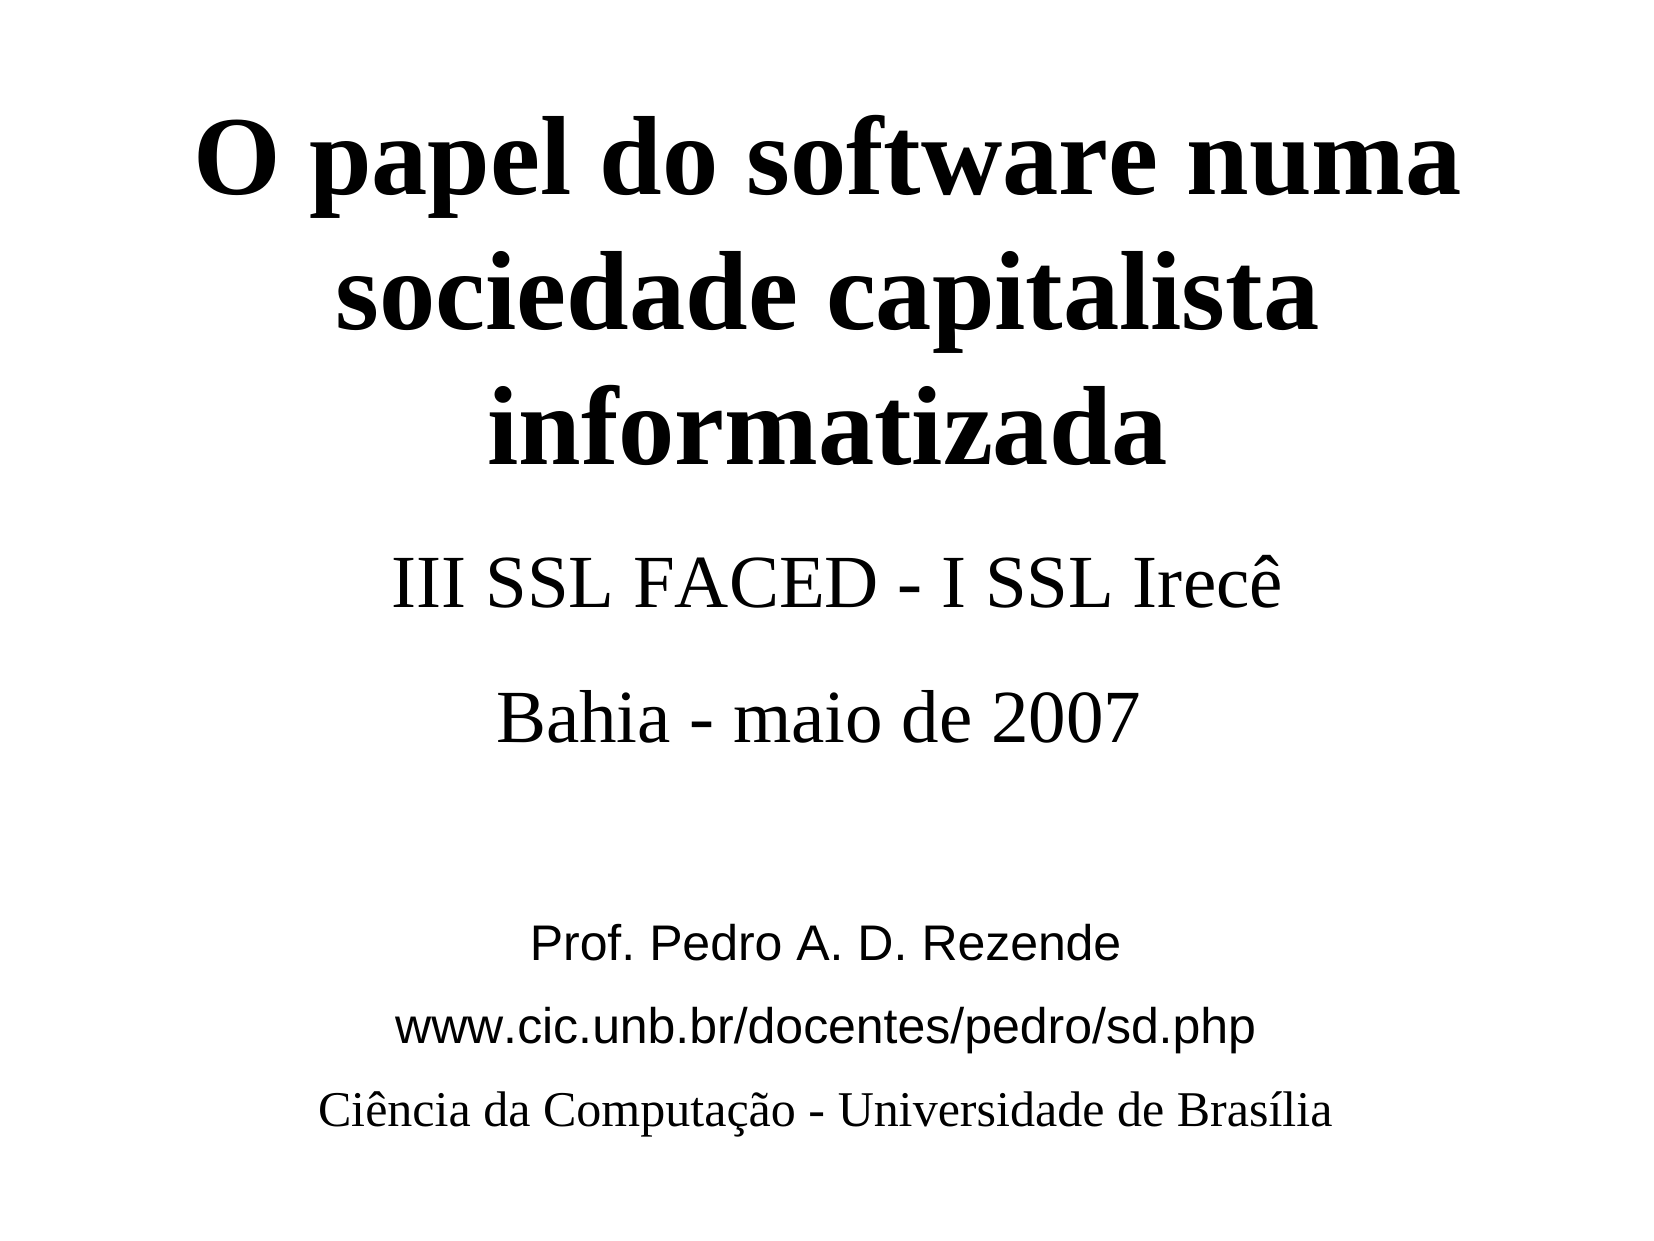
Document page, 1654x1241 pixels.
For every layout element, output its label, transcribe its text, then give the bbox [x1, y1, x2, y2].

title O papel do software numa sociedade capitalista informatizada III SSL FACED - I SSL Irecê Bahia - maio de 2007 [100, 54, 1556, 789]
text_box Prof. Pedro A. D. Rezende www.cic.unb.br/docentes/pedro/sd.php Ciência da Computação - Universidade de Brasília [193, 879, 1458, 1149]
